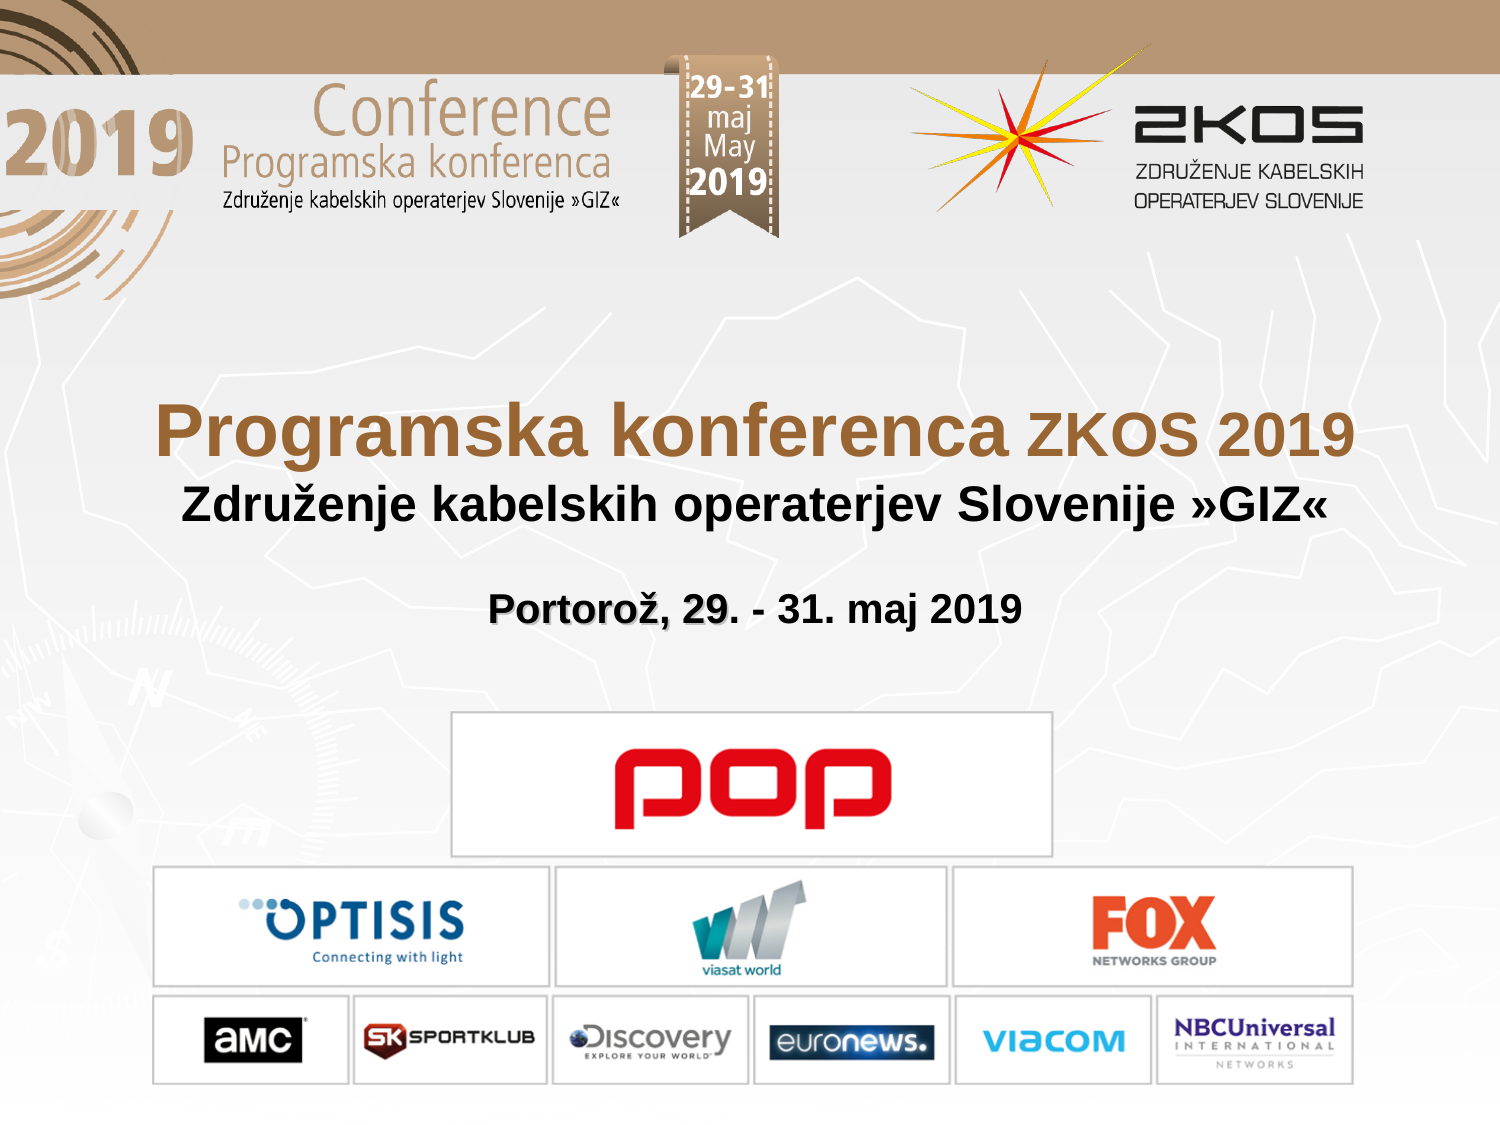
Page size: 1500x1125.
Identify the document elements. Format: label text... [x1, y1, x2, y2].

text_box Portorož, 29. - 31. maj 2019 [230, 574, 1281, 665]
picture [147, 706, 1363, 1093]
text_box Programska konferenca ZKOS 2019 Združenje kabelskih operaterjev Slovenije »GIZ« [64, 361, 1447, 539]
picture [0, 0, 1500, 301]
